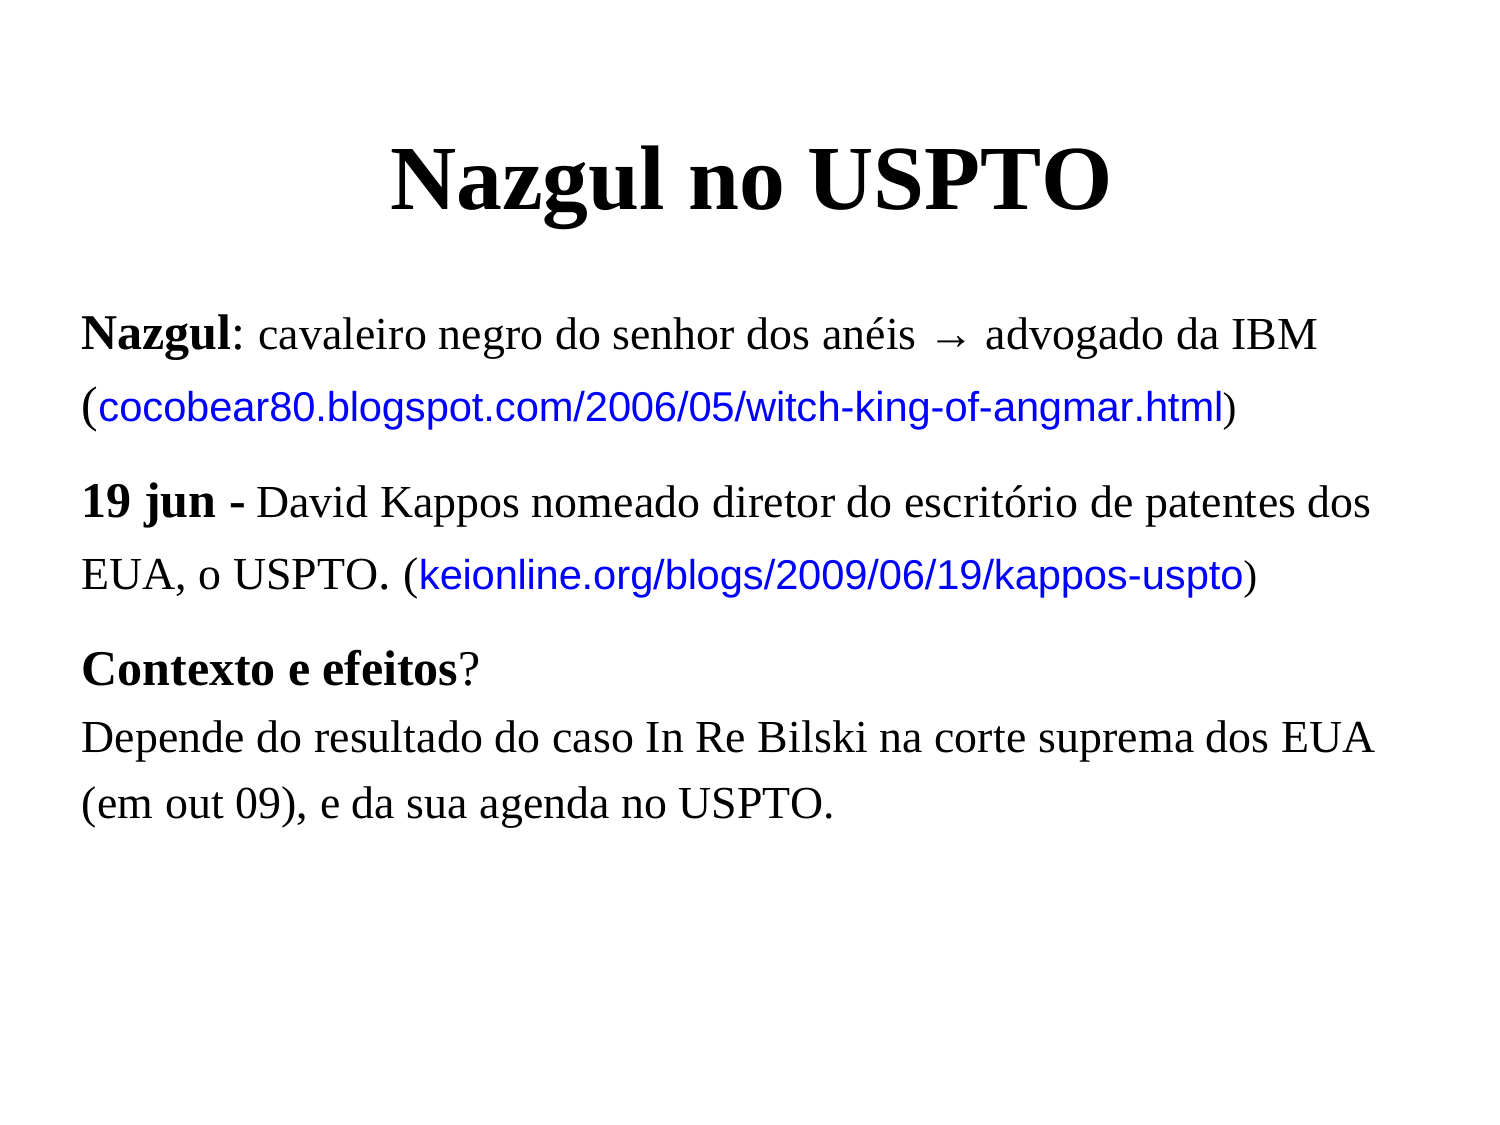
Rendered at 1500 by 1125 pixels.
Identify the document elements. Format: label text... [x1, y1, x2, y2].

text_box Nazgul: cavaleiro negro do senhor dos anéis → advogado da IBM (cocobear80.blogspot.com/2006/05/witch-king-of-angmar.html) 19 jun - David Kappos nomeado diretor do escritório de patentes dos EUA, o USPTO. (keionline.org/blogs/2009/06/19/kappos-uspto) Contexto e efeitos? Depende do resultado do caso In Re Bilski na corte suprema dos EUA (em out 09), e da sua agenda no USPTO. [66, 280, 1425, 970]
title Nazgul no USPTO [87, 52, 1416, 280]
